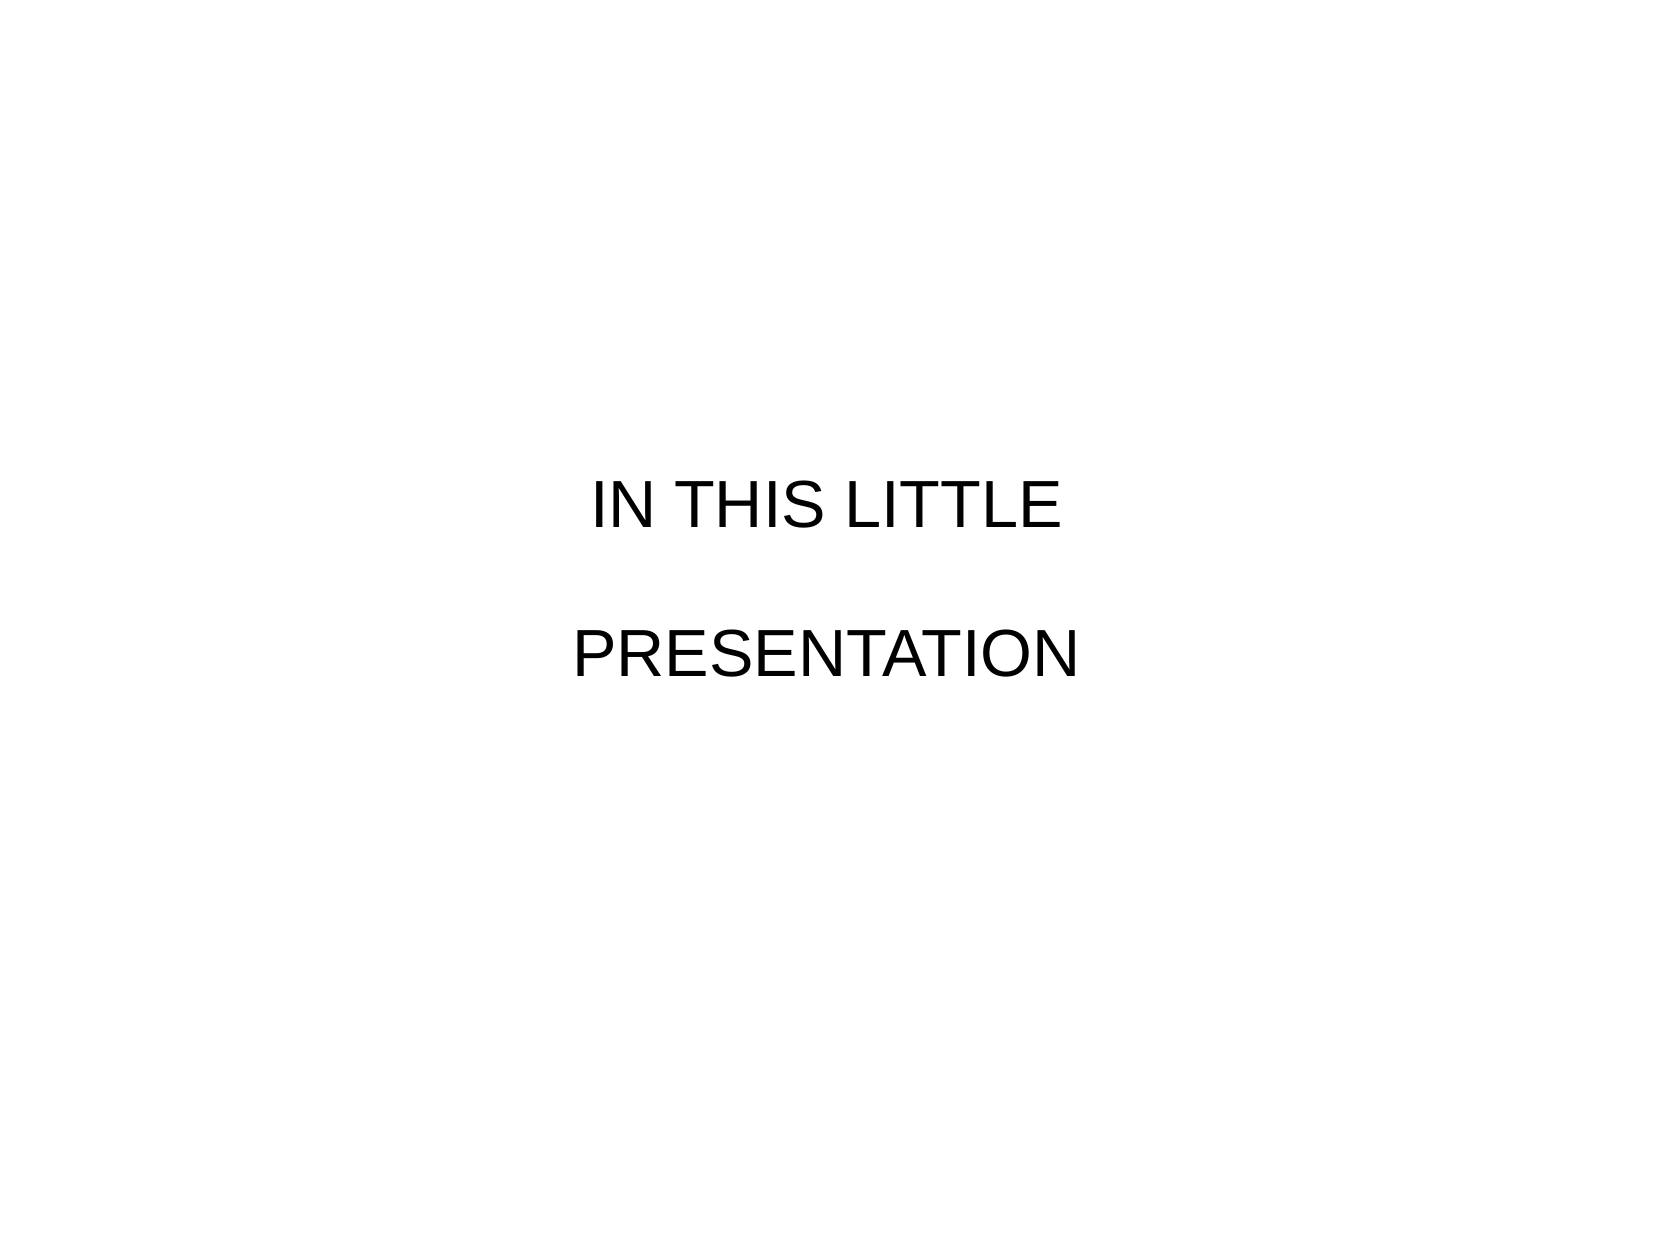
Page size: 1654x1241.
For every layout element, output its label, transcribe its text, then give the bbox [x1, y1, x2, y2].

subtitle IN THIS LITTLE PRESENTATION [82, 49, 1571, 1109]
